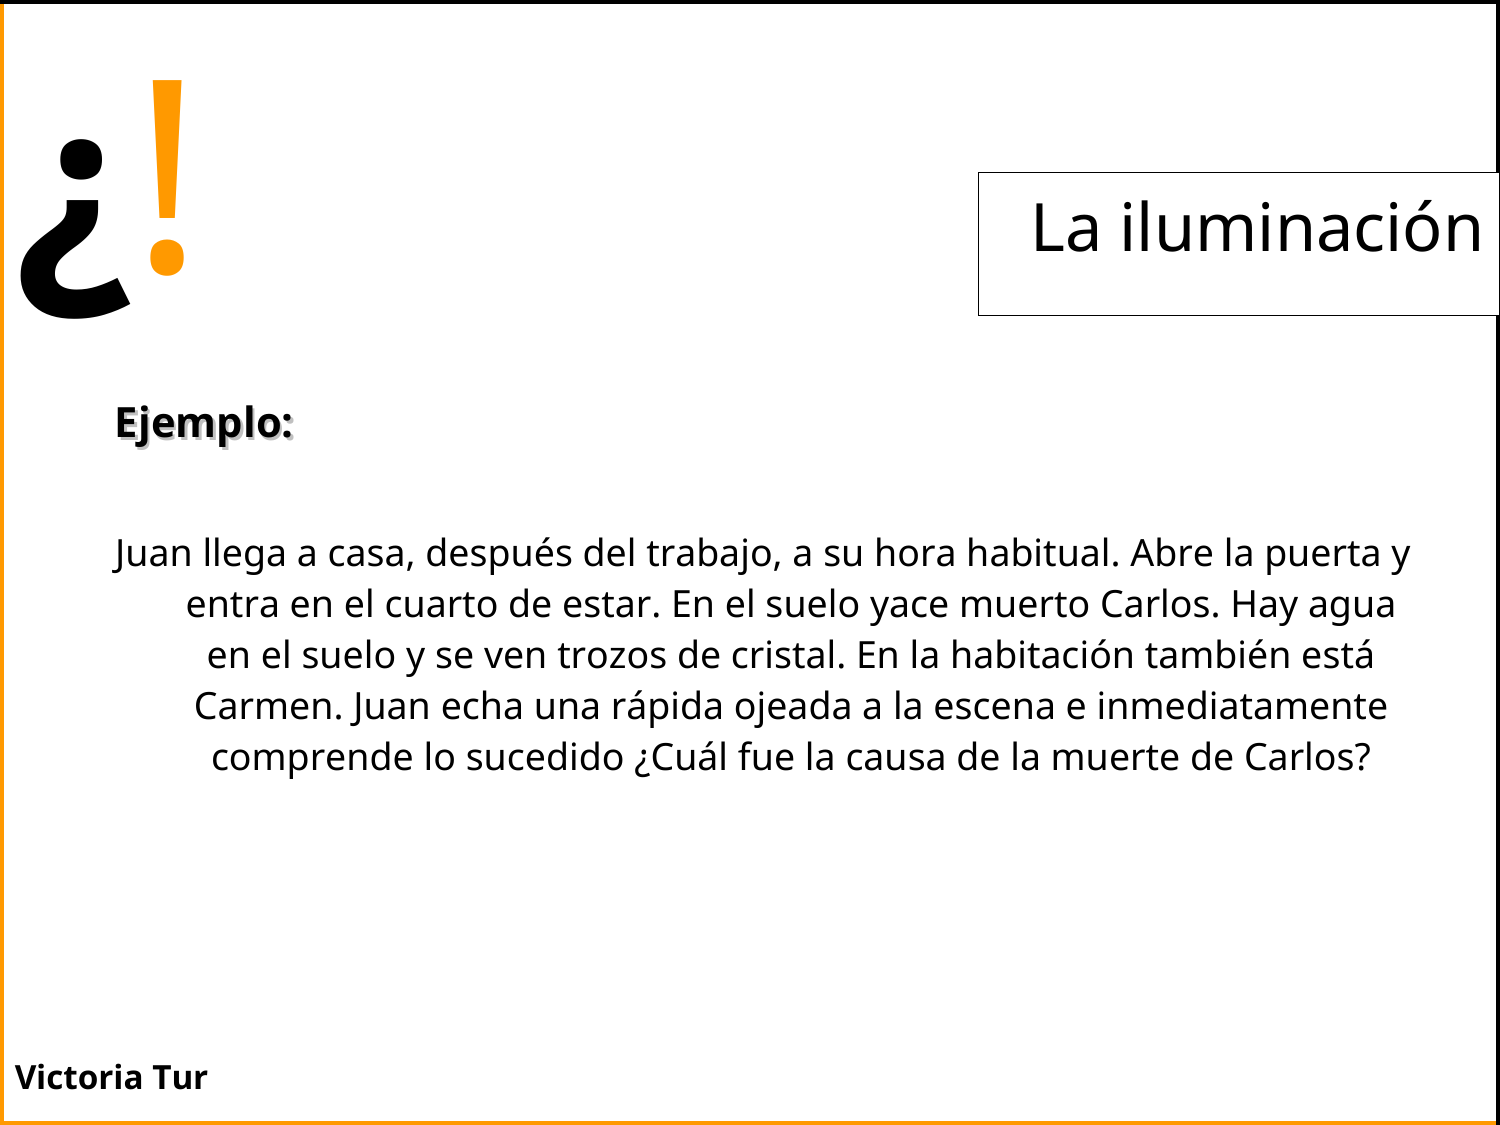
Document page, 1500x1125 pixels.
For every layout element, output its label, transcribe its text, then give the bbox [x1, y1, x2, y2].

list Ejemplo: Juan llega a casa, después del trabajo, a su hora habitual. Abre la puerta y entra en el cuarto de estar. En el suelo yace muerto Carlos. Hay agua en el suelo y se ven trozos de cristal. En la habitación también está Carmen. Juan echa una rápida ojeada a la escena e inmediatamente comprende lo sucedido ¿Cuál fue la causa de la muerte de Carlos? [100, 385, 1427, 998]
title La iluminación [978, 172, 1500, 316]
